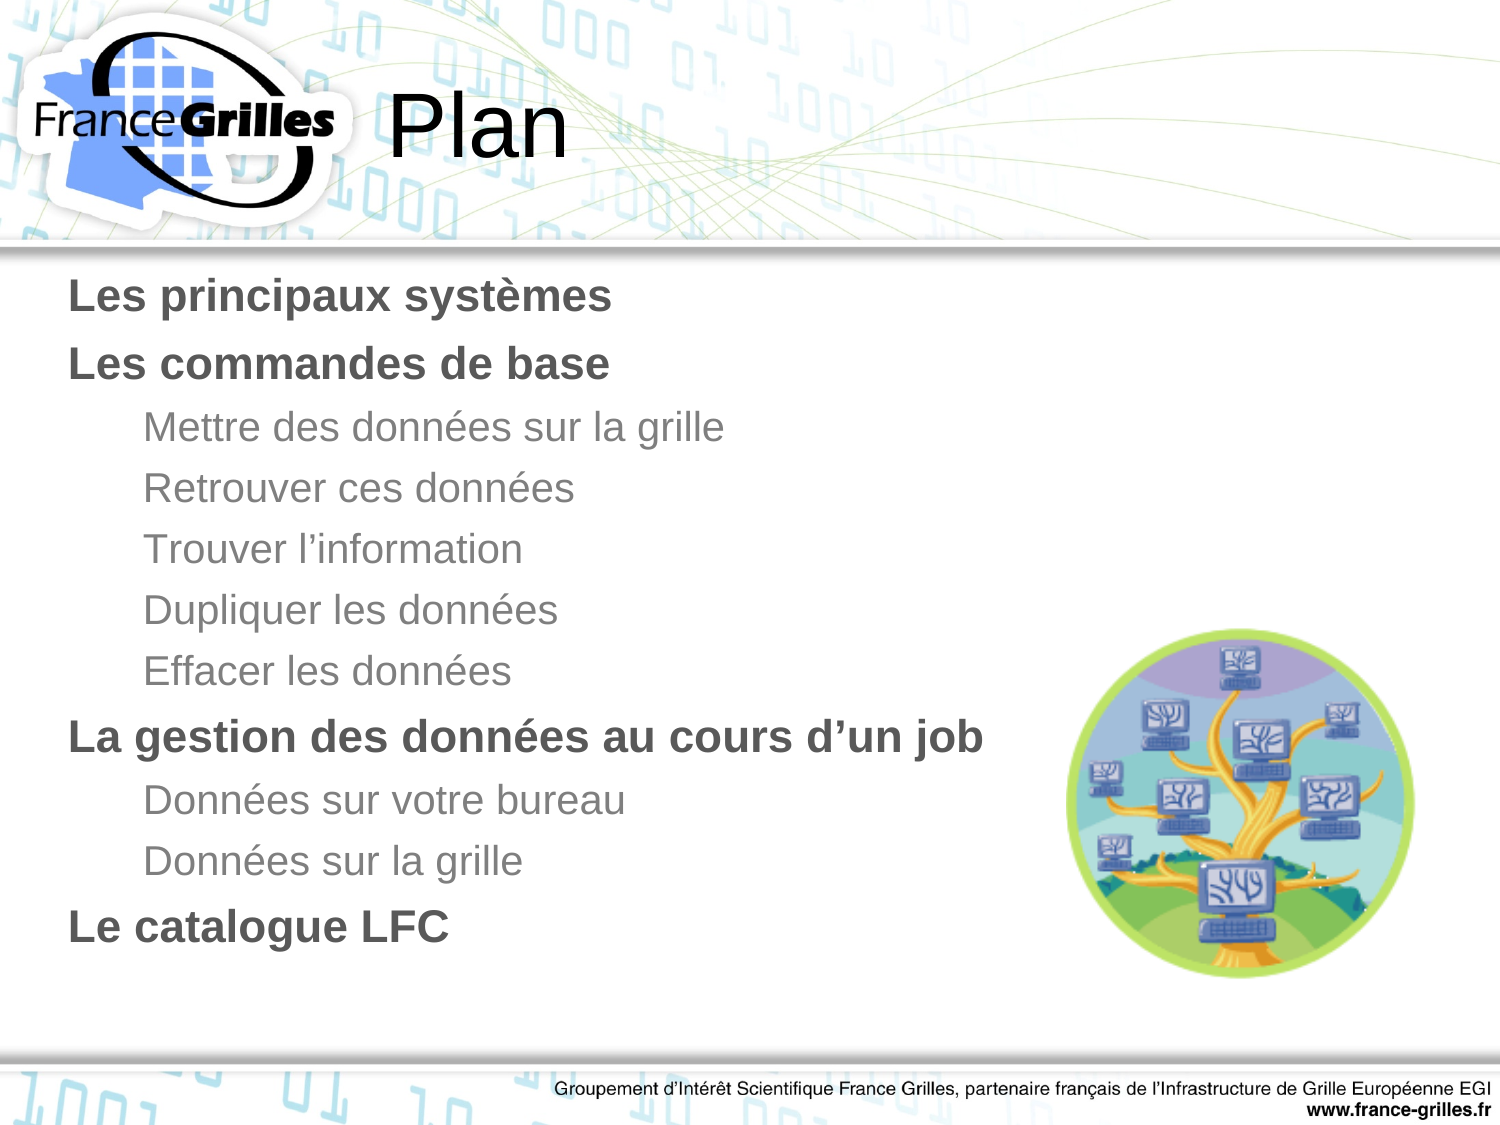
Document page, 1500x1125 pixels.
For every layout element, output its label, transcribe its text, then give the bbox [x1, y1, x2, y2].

list Les principaux systèmes Les commandes de base Mettre des données sur la grille Retrouver ces données Trouver l’information Dupliquer les données Effacer les données La gestion des données au cours d’un job Données sur votre bureau Données sur la grille Le catalogue LFC [53, 262, 1459, 1039]
title Plan [372, 0, 1459, 251]
picture [0, 0, 1500, 1125]
